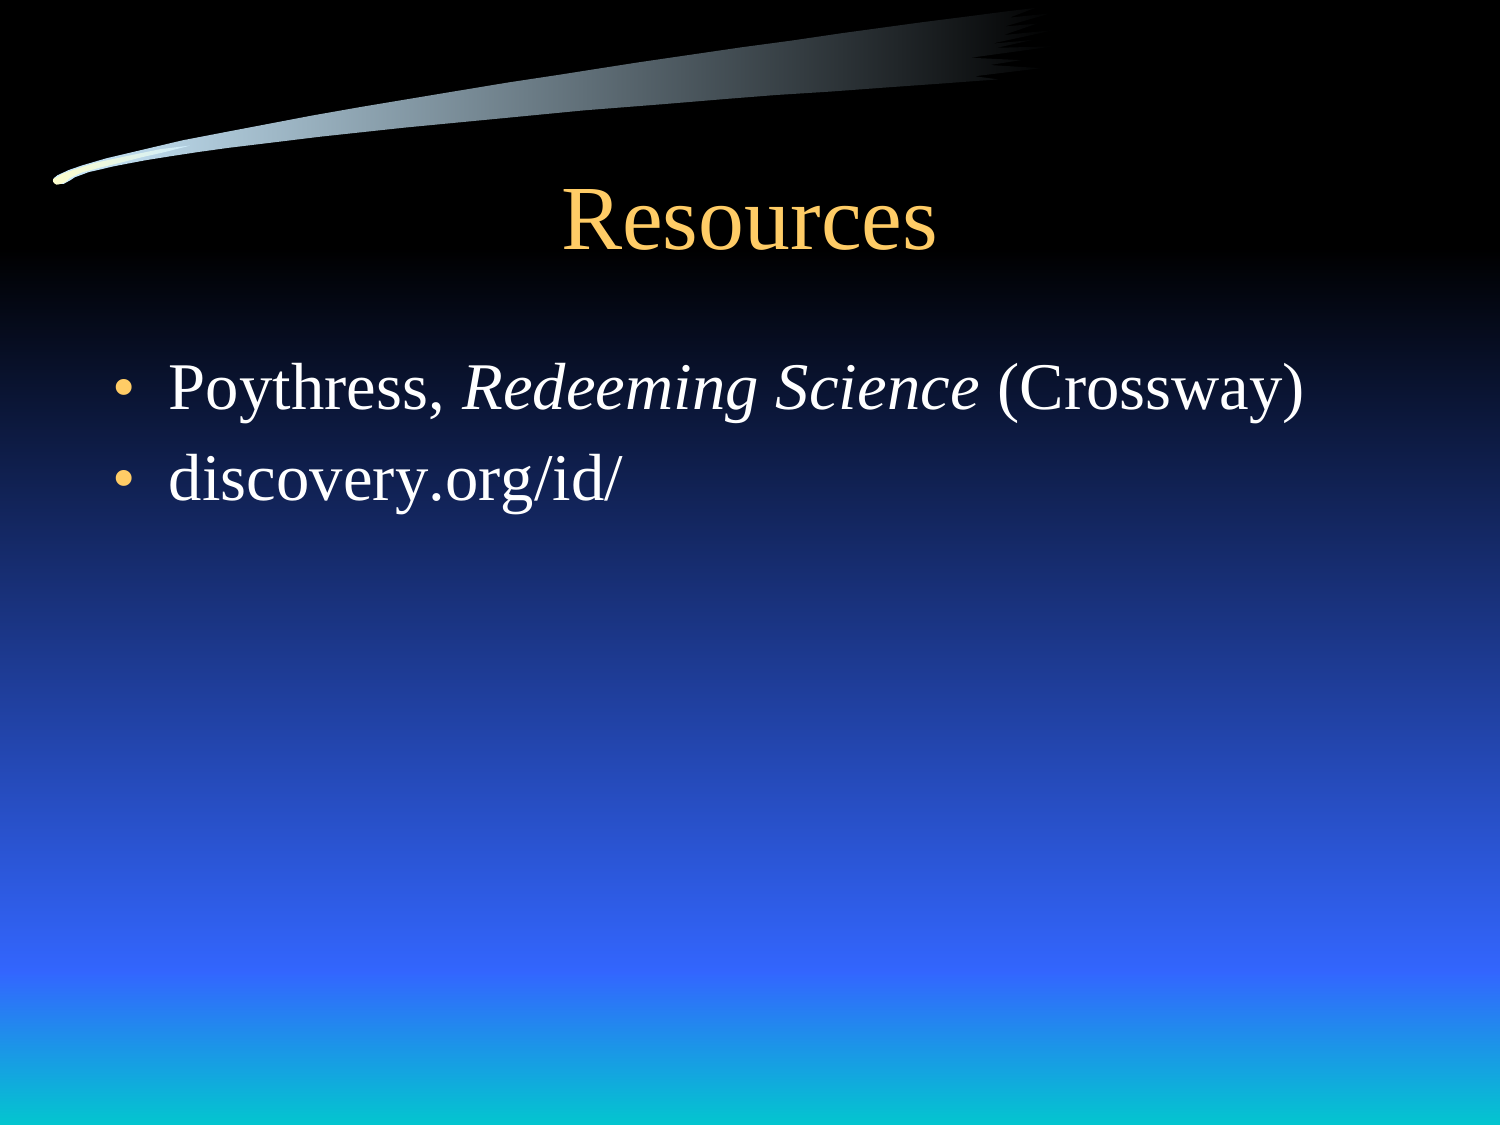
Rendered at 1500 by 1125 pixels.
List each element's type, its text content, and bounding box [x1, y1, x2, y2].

list Poythress, Redeeming Science (Crossway) discovery.org/id/ [112, 350, 1388, 1003]
title Resources [112, 124, 1388, 313]
